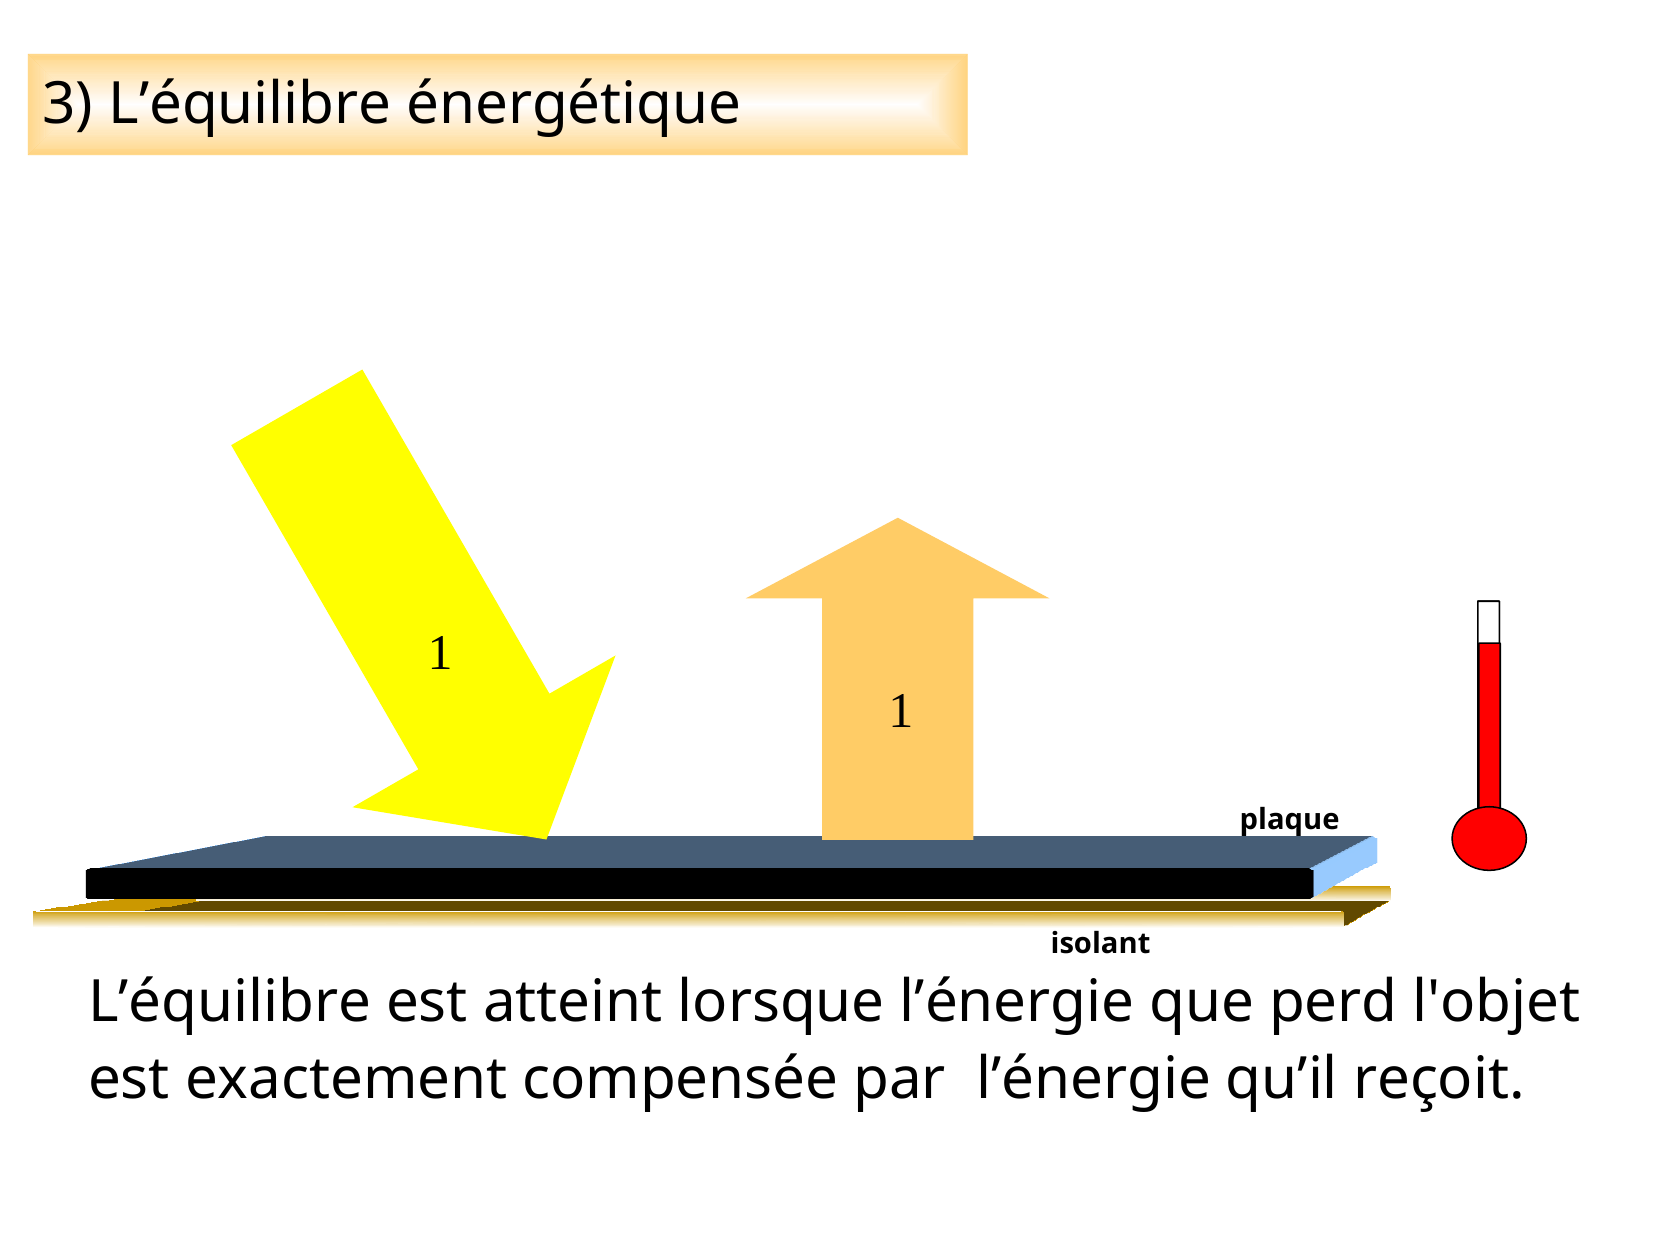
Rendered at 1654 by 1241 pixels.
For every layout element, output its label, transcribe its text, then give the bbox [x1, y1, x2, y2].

text_box 1 [427, 616, 463, 687]
text_box [231, 369, 616, 840]
text_box [27, 53, 968, 156]
text_box isolant [1035, 915, 1288, 990]
text_box [1470, 601, 1527, 871]
picture [21, 826, 1406, 939]
text_box 1 [888, 675, 923, 746]
text_box L’équilibre est atteint lorsque l’énergie que perd l'objet est exactement compensée par l’énergie qu’il reçoit. [73, 952, 1611, 1201]
text_box [745, 517, 1050, 840]
text_box 3) L’équilibre énergétique [27, 53, 967, 155]
text_box plaque [1224, 791, 1477, 866]
